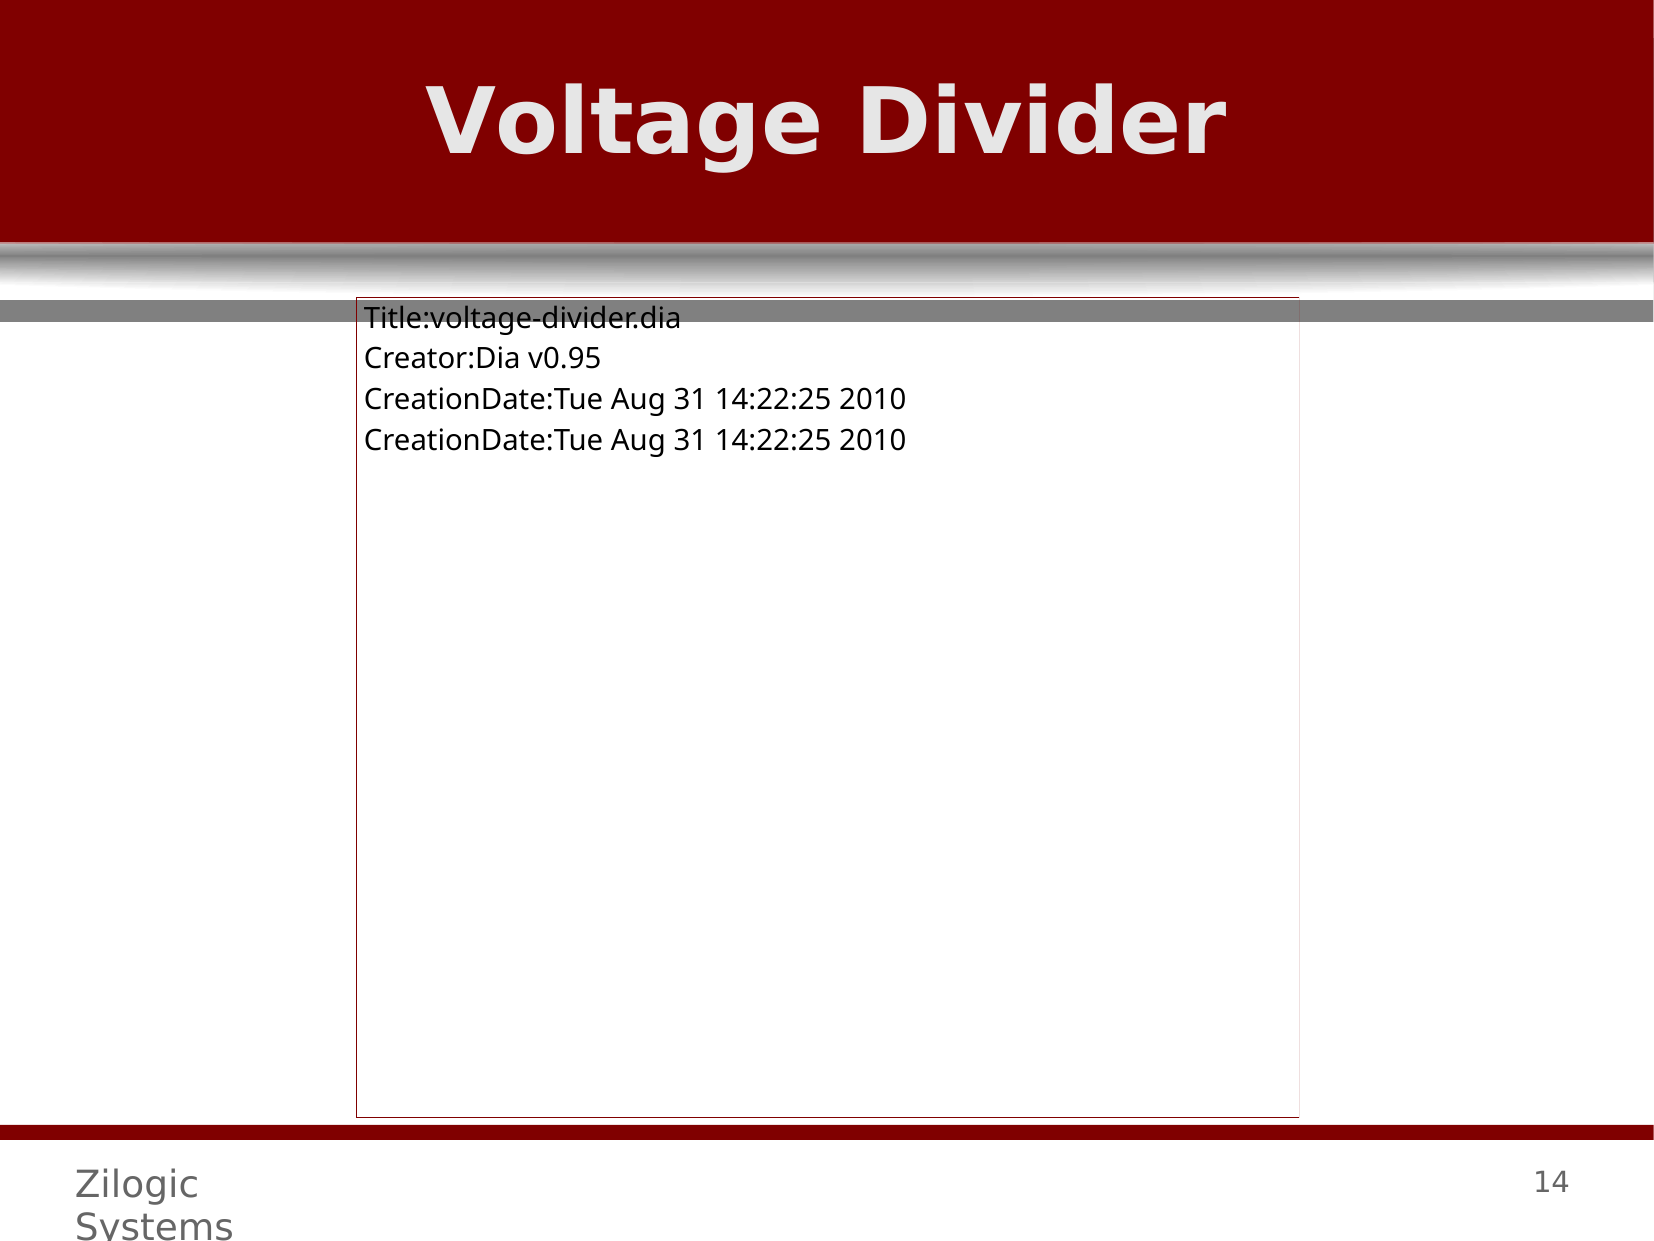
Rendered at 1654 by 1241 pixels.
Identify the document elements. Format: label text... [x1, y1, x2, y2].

title Voltage Divider [82, 26, 1571, 218]
picture [354, 295, 1300, 1118]
